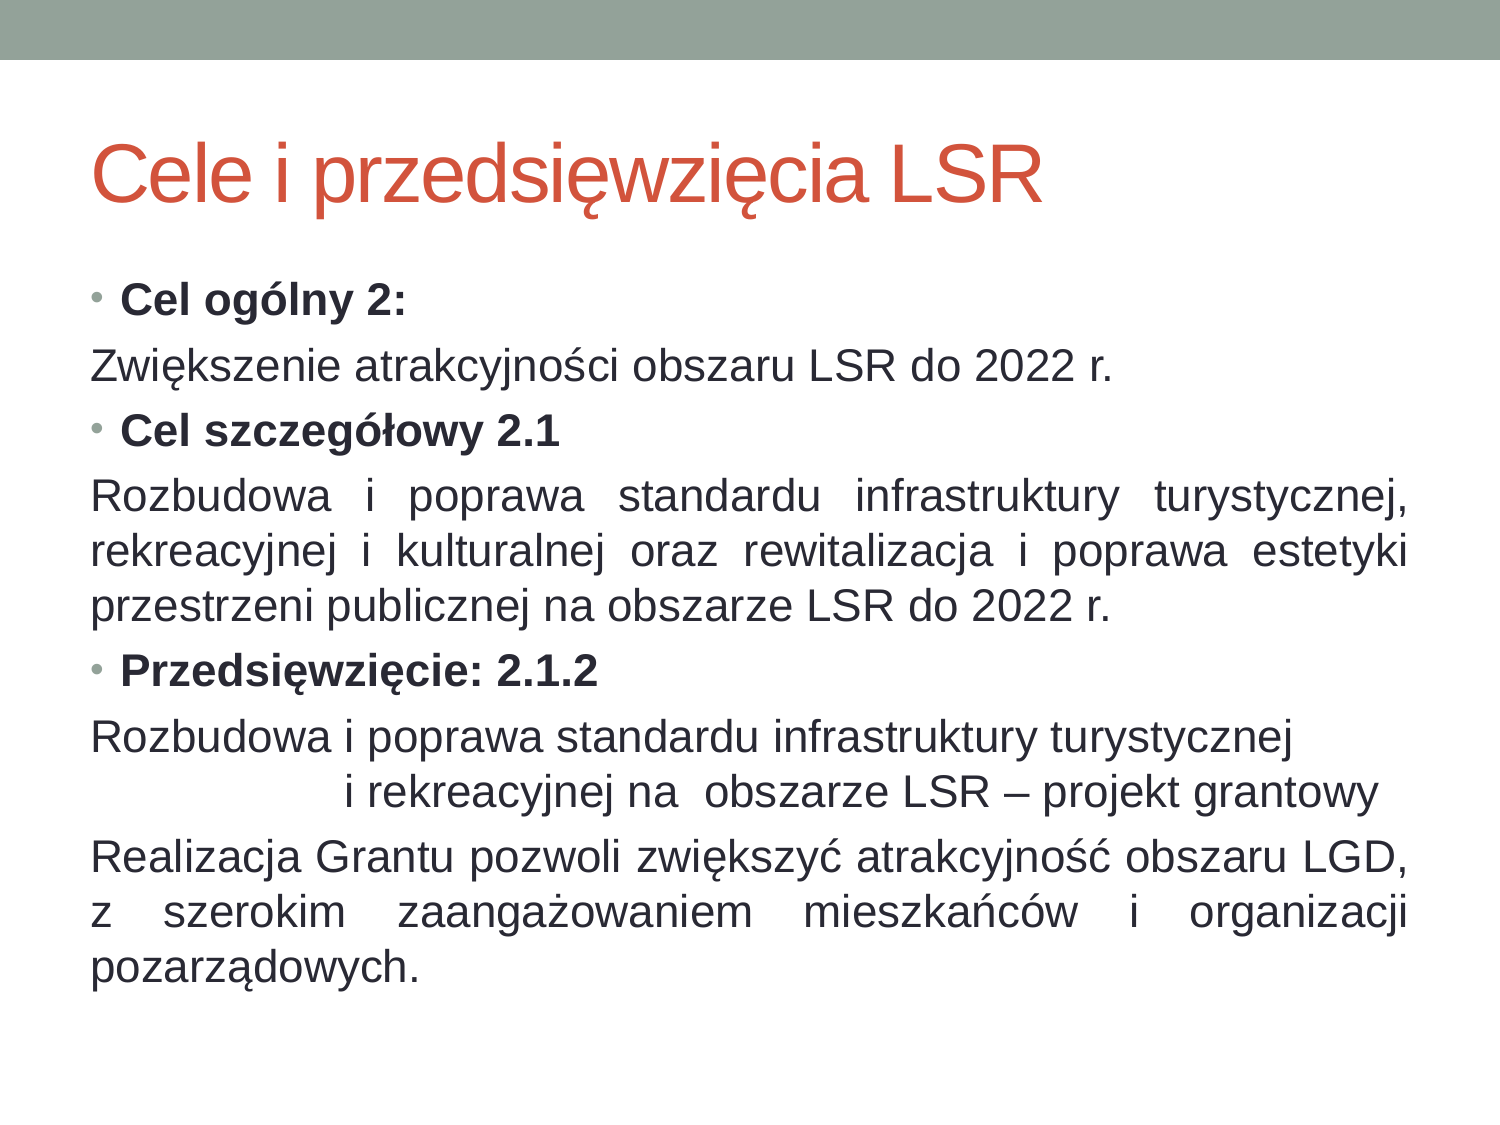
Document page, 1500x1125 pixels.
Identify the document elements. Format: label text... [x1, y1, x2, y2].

list Cel ogólny 2: Zwiększenie atrakcyjności obszaru LSR do 2022 r. Cel szczegółowy 2.1 Rozbudowa i poprawa standardu infrastruktury turystycznej, rekreacyjnej i kulturalnej oraz rewitalizacja i poprawa estetyki przestrzeni publicznej na obszarze LSR do 2022 r. Przedsięwzięcie: 2.1.2 Rozbudowa i poprawa standardu infrastruktury turystycznej i rekreacyjnej na obszarze LSR – projekt grantowy Realizacja Grantu pozwoli zwiększyć atrakcyjność obszaru LGD, z szerokim zaangażowaniem mieszkańców i organizacji pozarządowych. [75, 262, 1426, 1063]
title Cele i przedsięwzięcia LSR [75, 87, 1426, 251]
